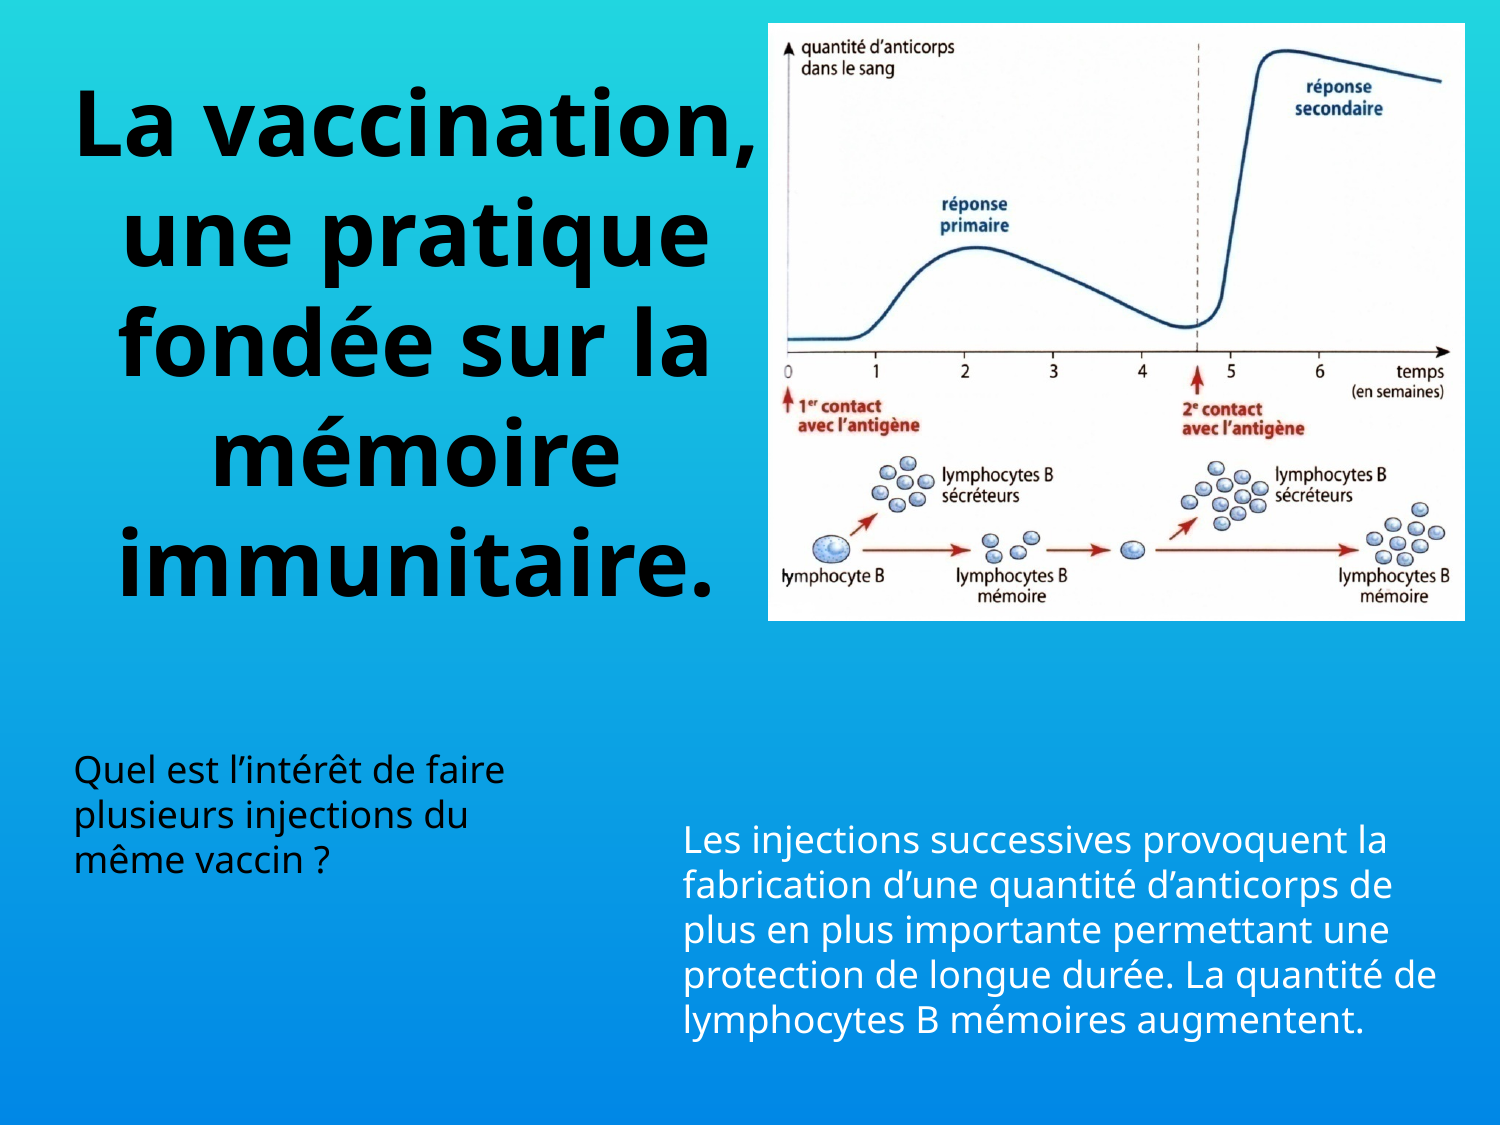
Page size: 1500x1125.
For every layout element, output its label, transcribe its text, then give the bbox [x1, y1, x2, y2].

picture [768, 23, 1500, 620]
text_box Quel est l’intérêt de faire plusieurs injections du même vaccin ? [58, 738, 586, 889]
text_box Les injections successives provoquent la fabrication d’une quantité d’anticorps de plus en plus importante permettant une protection de longue durée. La quantité de lymphocytes B mémoires augmentent. [667, 808, 1481, 1049]
title La vaccination, une pratique fondée sur la mémoire immunitaire. [23, 23, 809, 657]
